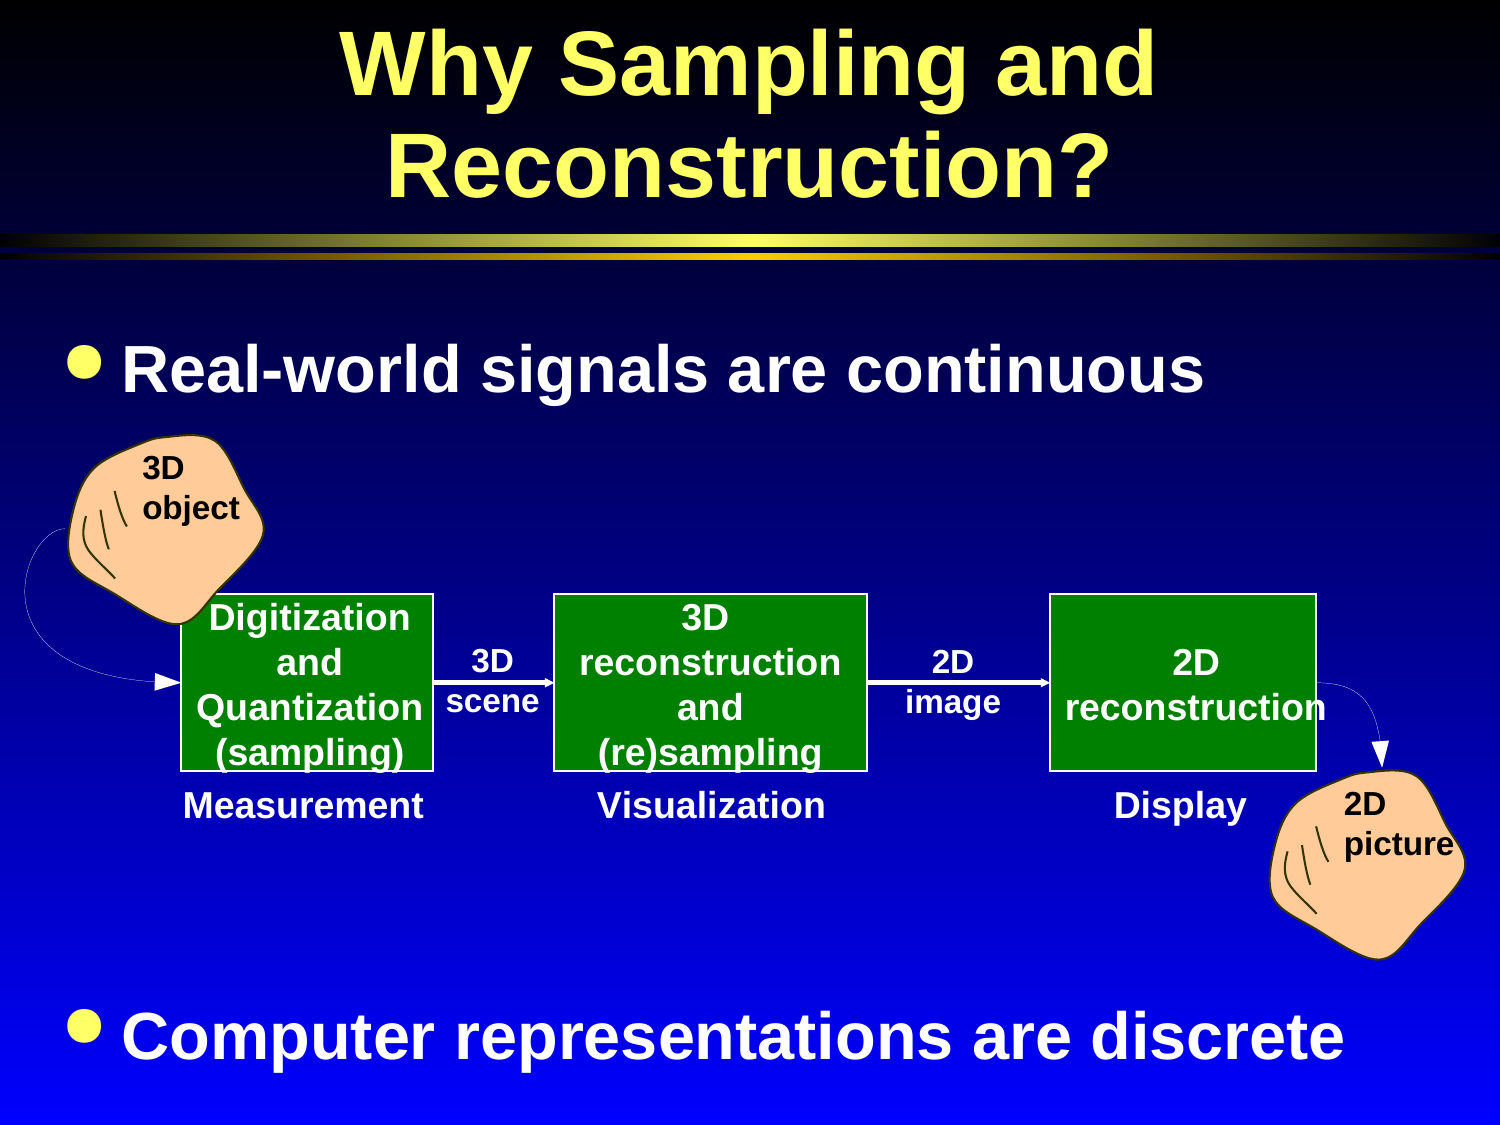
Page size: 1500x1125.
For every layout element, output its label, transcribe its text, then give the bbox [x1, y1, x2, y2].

text_box Computer representations are discrete [49, 985, 1465, 1102]
text_box 2D picture [1329, 774, 1498, 870]
text_box [1355, 770, 1413, 774]
text_box [1269, 784, 1465, 960]
title Why Sampling and Reconstruction? [0, 4, 1500, 225]
text_box Visualization [570, 773, 853, 834]
text_box 3D scene [408, 631, 578, 727]
text_box 3D reconstruction and (re)sampling [554, 594, 867, 772]
text_box 2D reconstruction [1050, 594, 1316, 772]
text_box Display [1039, 773, 1321, 834]
text_box 2D image [868, 632, 1038, 728]
text_box Digitization and Quantization (sampling) [181, 594, 434, 772]
list Real-world signals are continuous [49, 324, 1465, 441]
text_box 3D object [127, 438, 297, 535]
text_box Measurement [162, 773, 444, 834]
text_box [68, 449, 263, 625]
